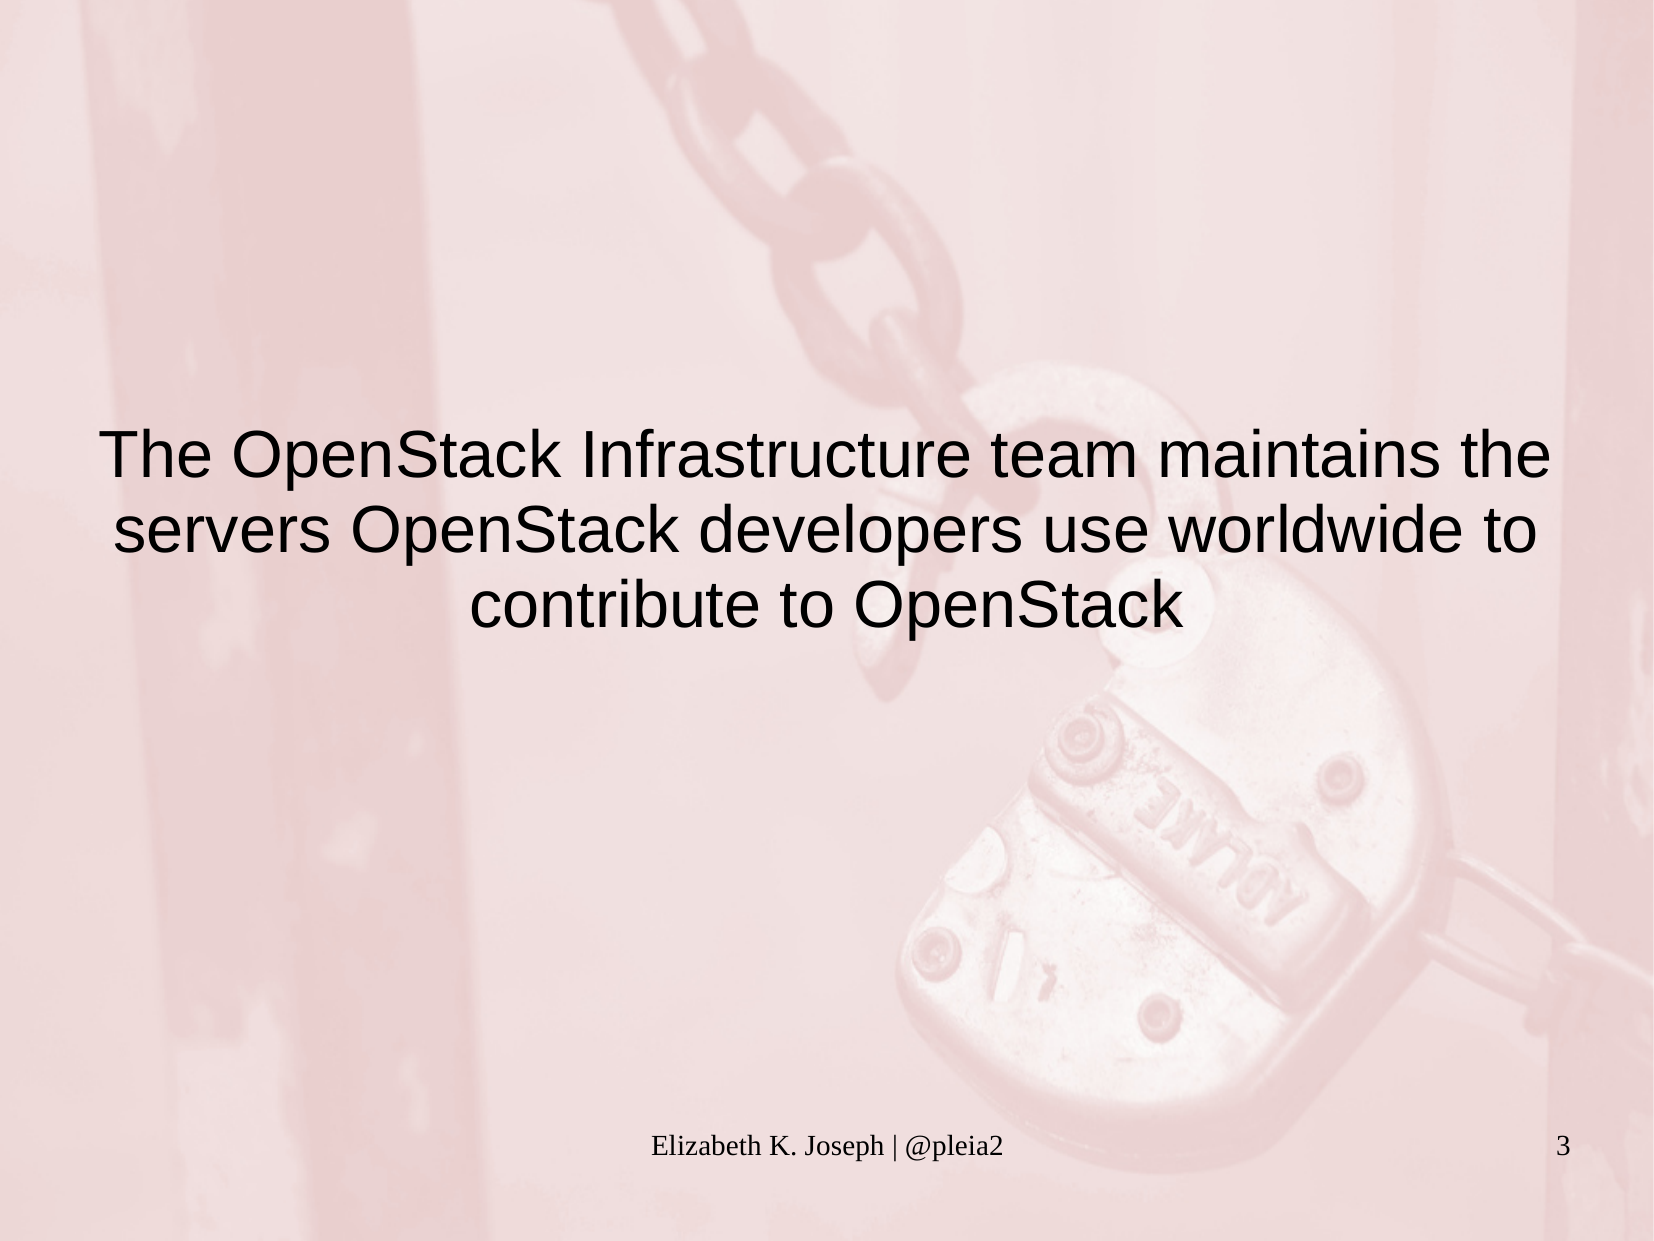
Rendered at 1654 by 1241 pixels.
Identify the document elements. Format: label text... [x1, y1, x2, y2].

picture [0, 0, 1654, 1241]
subtitle The OpenStack Infrastructure team maintains the servers OpenStack developers use worldwide to contribute to OpenStack [82, 49, 1571, 1010]
